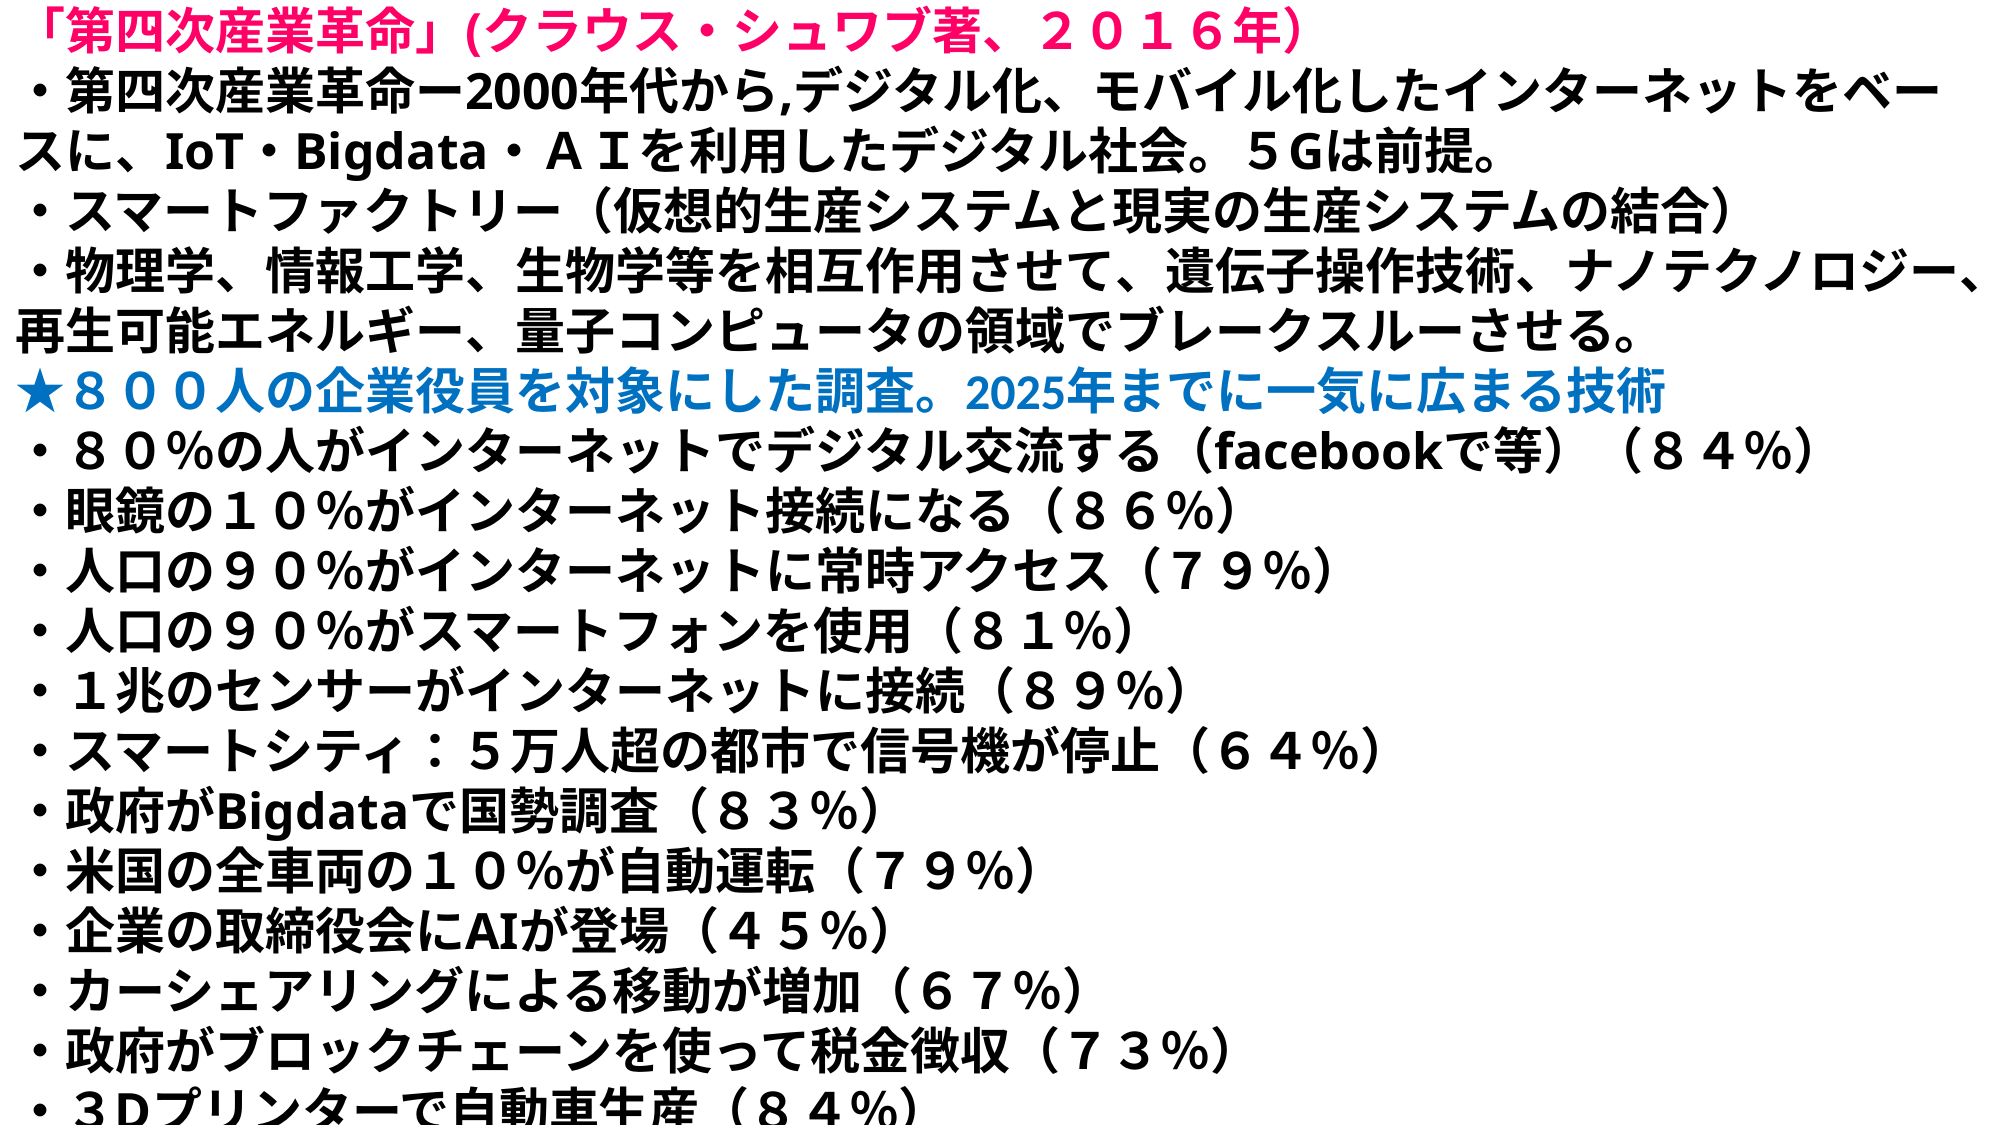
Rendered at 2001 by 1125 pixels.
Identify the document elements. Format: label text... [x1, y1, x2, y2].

text_box 「第四次産業革命」(クラウス・シュワブ著、２０１６年） ・第四次産業革命ー2000年代から,デジタル化、モバイル化したインターネットをベースに、IoT・Bigdata・ＡＩを利用したデジタル社会。５Gは前提。 ・スマートファクトリー（仮想的生産システムと現実の生産システムの結合） ・物理学、情報工学、生物学等を相互作用させて、遺伝子操作技術、ナノテクノロジー、再生可能エネルギー、量子コンピュータの領域でブレークスルーさせる。 ★８００人の企業役員を対象にした調査。2025年までに一気に広まる技術 ・８０％の人がインターネットでデジタル交流する（facebookで等）（８４％） ・眼鏡の１０％がインターネット接続になる（８６％） ・人口の９０％がインターネットに常時アクセス（７９％） ・人口の９０％がスマートフォンを使用（８１％） ・１兆のセンサーがインターネットに接続（８９％） ・スマートシティ：５万人超の都市で信号機が停止（６４％） ・政府がBigdataで国勢調査（８３％） ・米国の全車両の１０％が自動運転（７９％） ・企業の取締役会にAIが登場（４５％） ・カーシェアリングによる移動が増加（６７％） ・政府がブロックチェーンを使って税金徴収（７３％） ・３Dプリンターで自動車生産（８４％） [0, 0, 2000, 1125]
